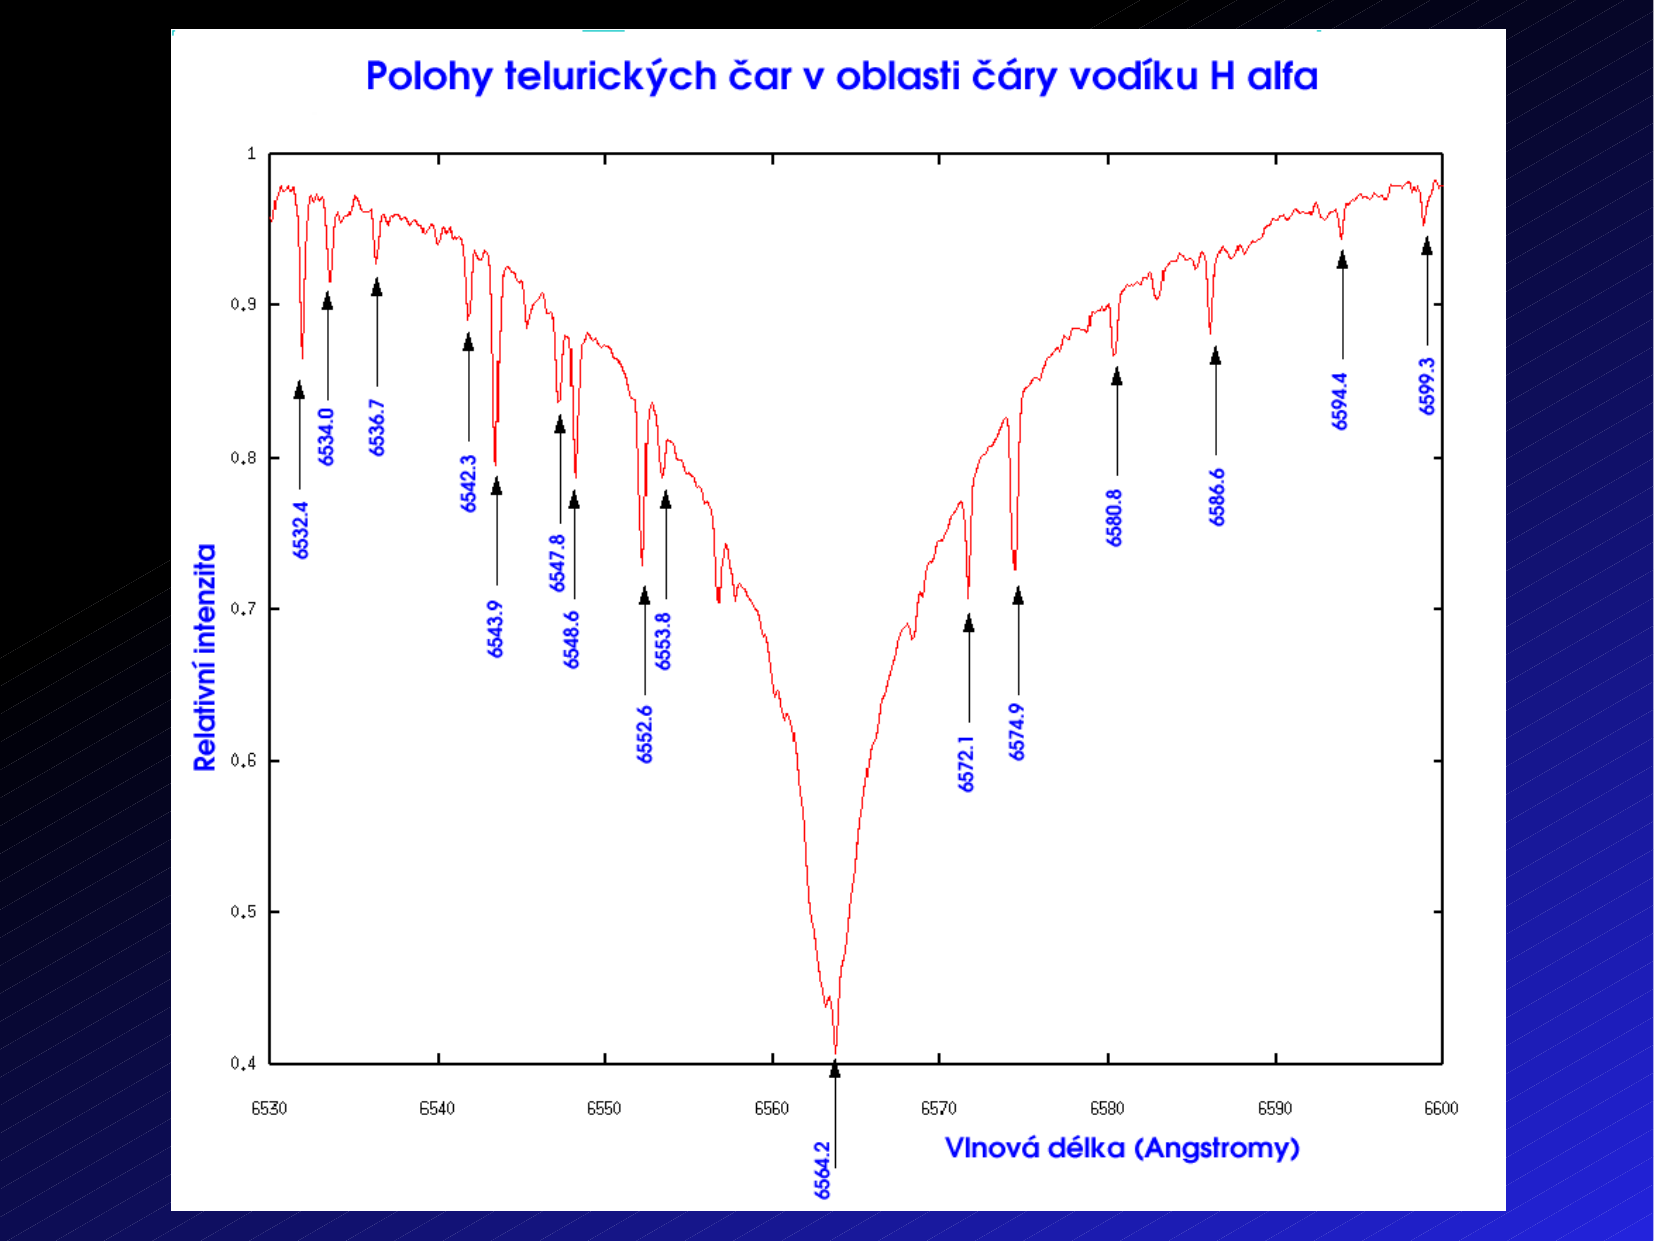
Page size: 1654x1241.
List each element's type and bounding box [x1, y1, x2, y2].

picture [171, 29, 1506, 1211]
